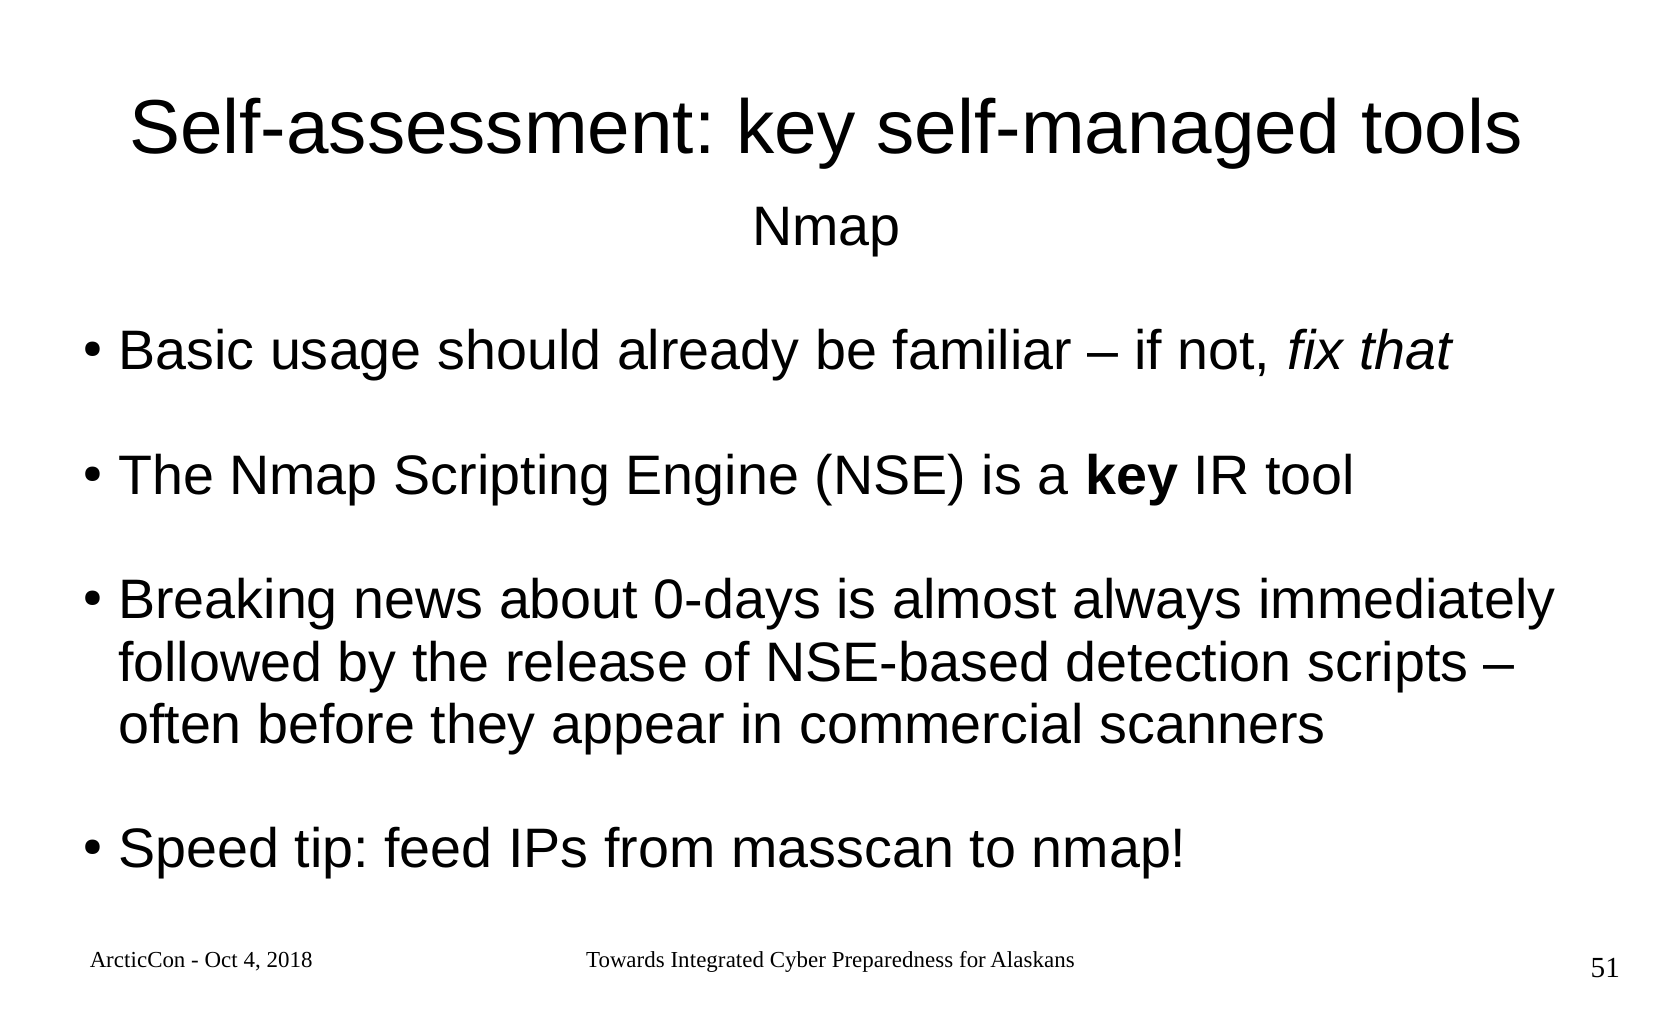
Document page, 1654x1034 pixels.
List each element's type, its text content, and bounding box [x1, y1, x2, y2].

title Self-assessment: key self-managed tools [82, 41, 1571, 195]
subtitle Nmap Basic usage should already be familiar – if not, fix that The Nmap Scripting Engine (NSE) is a key IR tool Breaking news about 0-days is almost always immediately followed by the release of NSE-based detection scripts – often before they appear in commercial scanners Speed tip: feed IPs from masscan to nmap! [82, 195, 1571, 1005]
text_box <number> [1560, 951, 1621, 1023]
